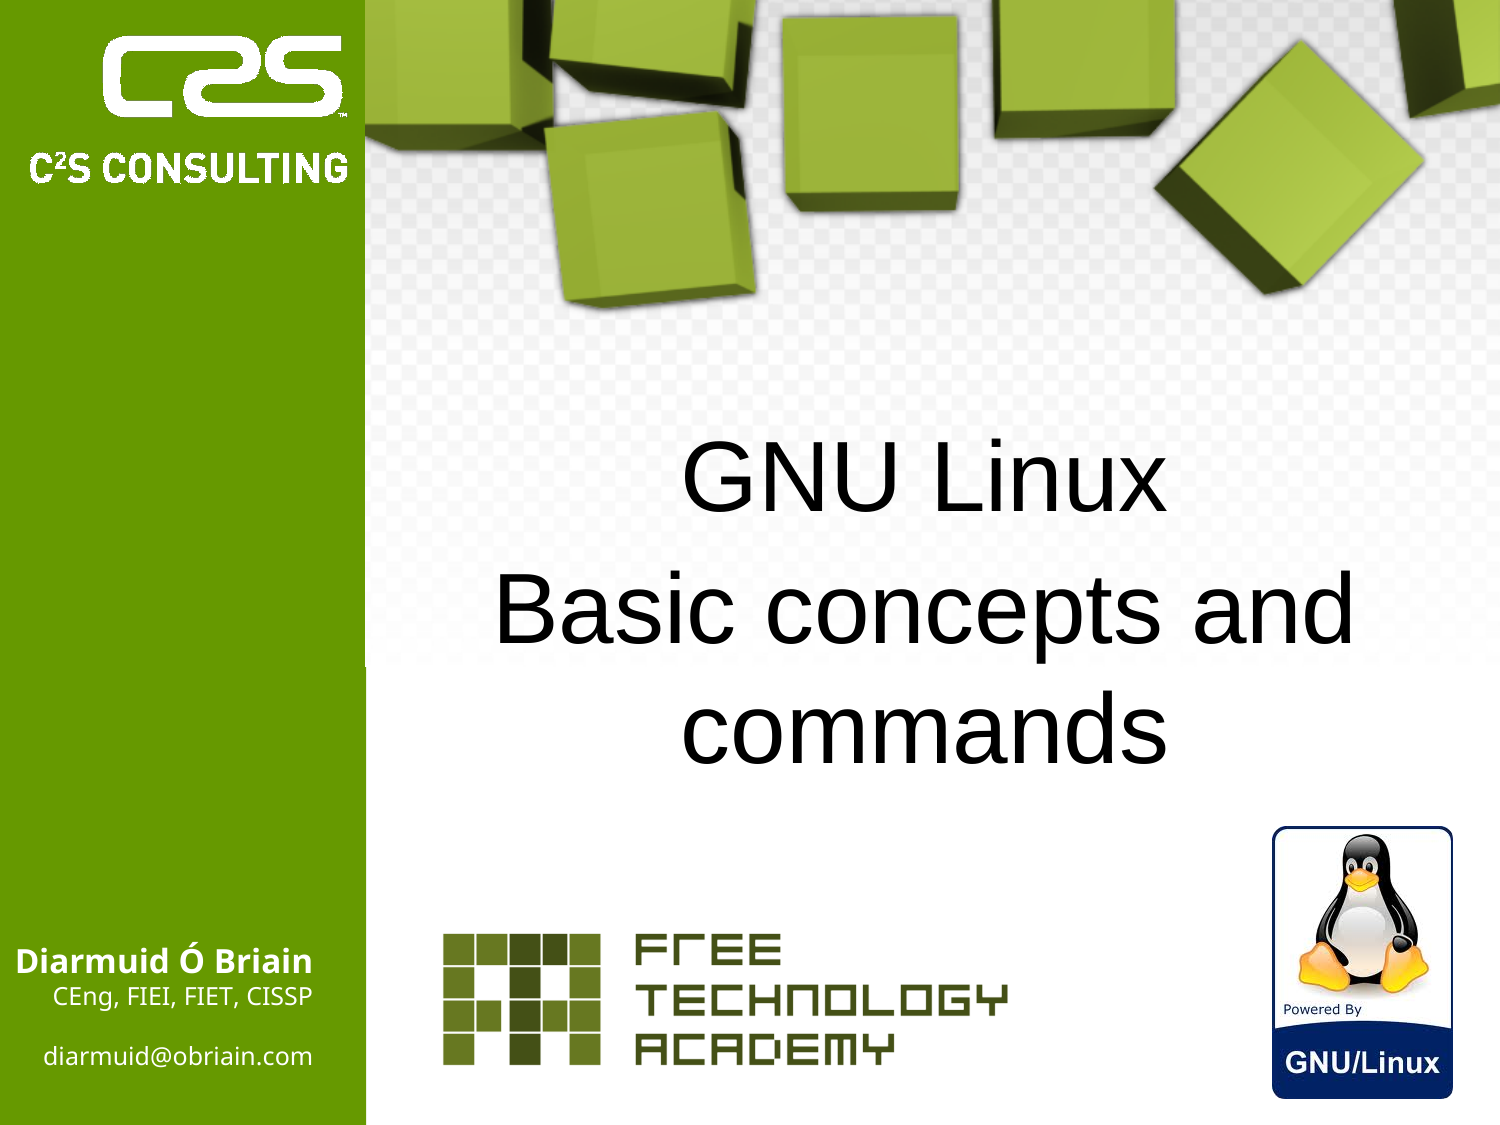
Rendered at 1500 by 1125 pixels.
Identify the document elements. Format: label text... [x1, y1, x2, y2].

picture [22, 27, 354, 188]
picture [365, 0, 1500, 667]
picture [437, 926, 1016, 1075]
subtitle GNU Linux Basic concepts and commands [425, 354, 1426, 841]
picture [1272, 826, 1453, 1099]
